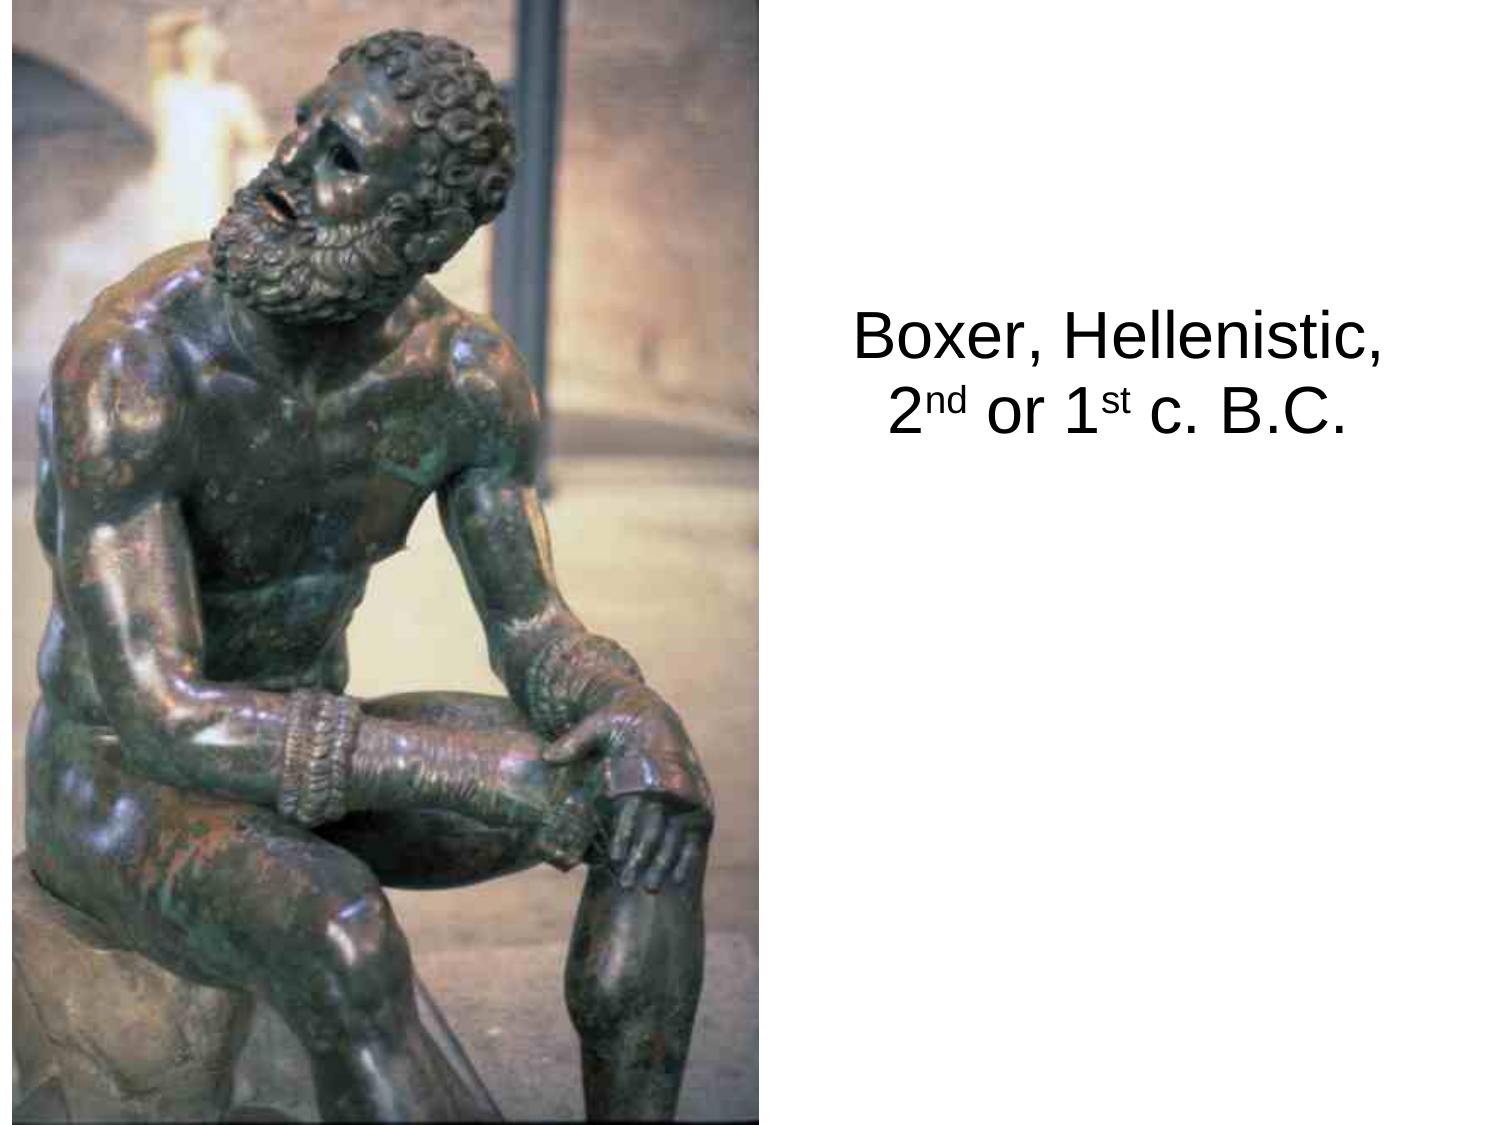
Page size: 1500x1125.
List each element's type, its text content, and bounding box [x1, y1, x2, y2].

picture [12, 0, 759, 1125]
title Boxer, Hellenistic, 2nd or 1st c. B.C. [812, 45, 1426, 700]
